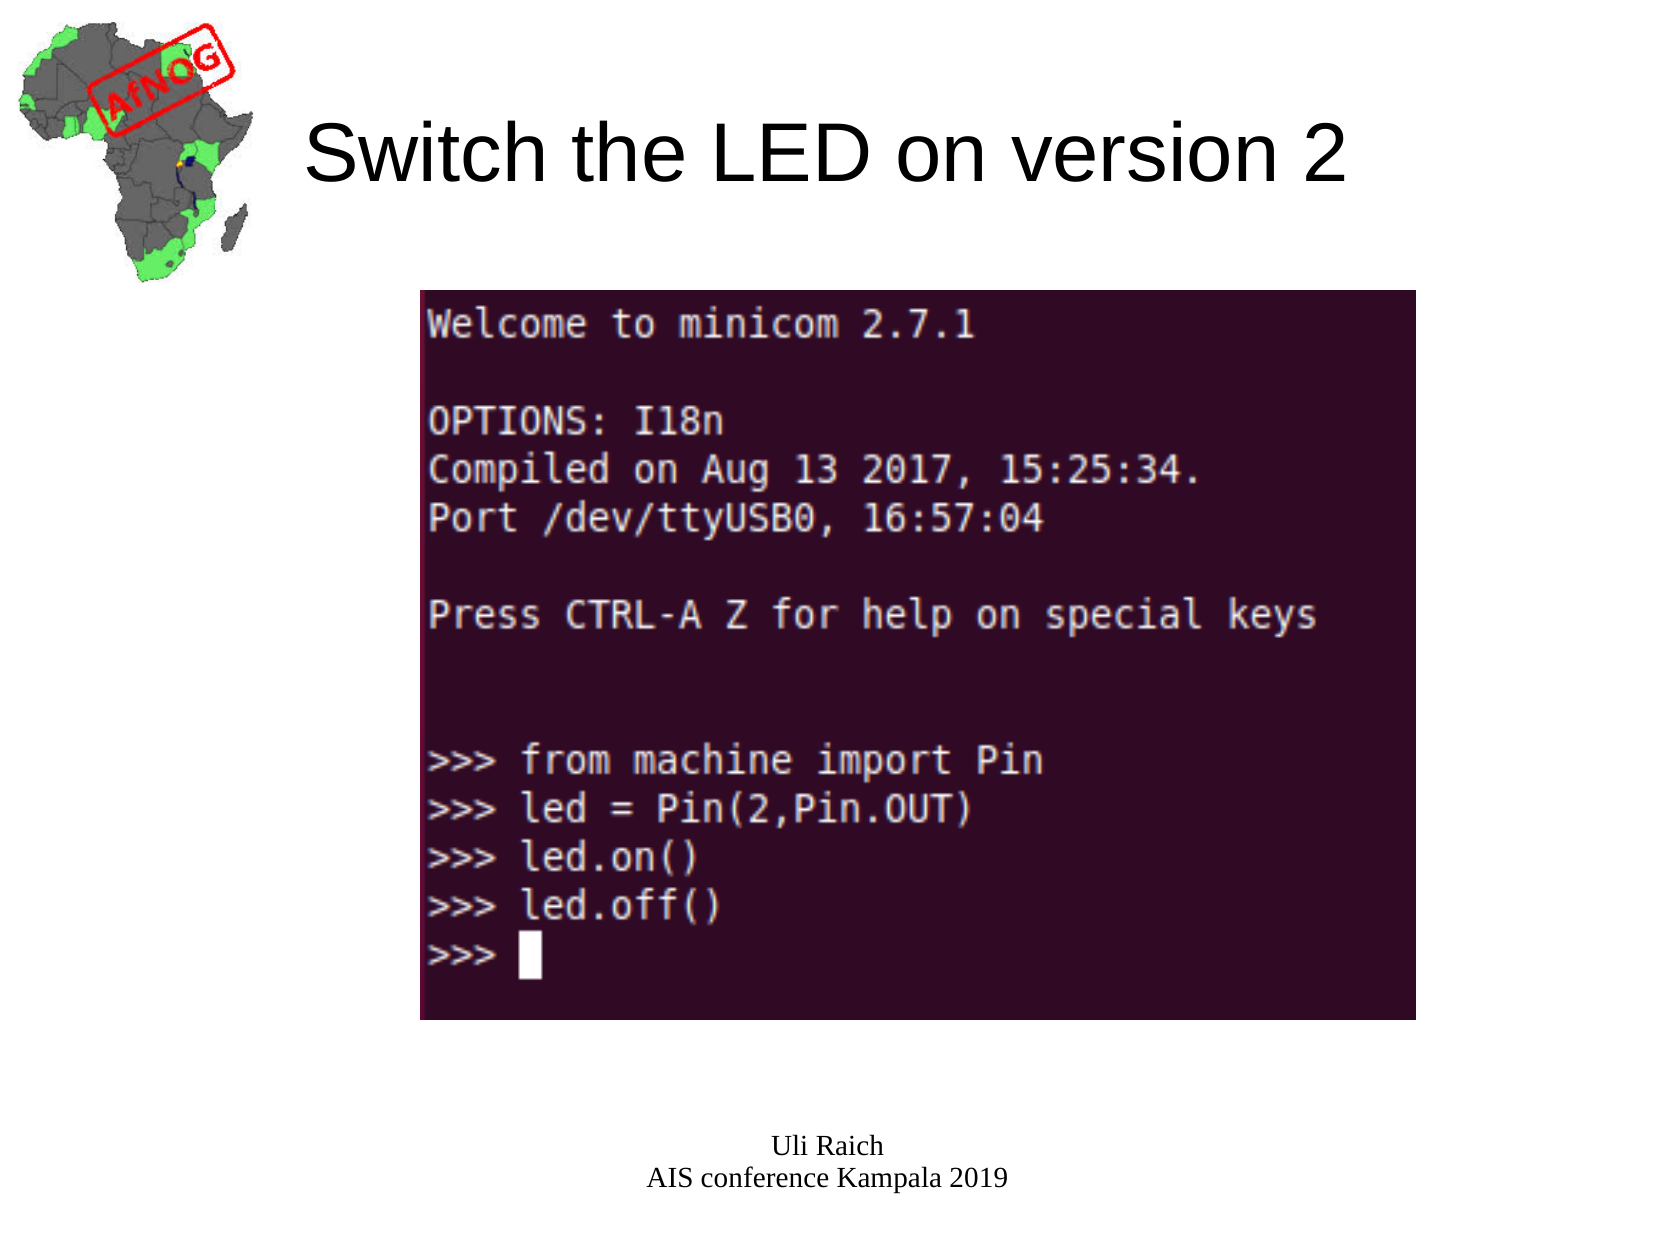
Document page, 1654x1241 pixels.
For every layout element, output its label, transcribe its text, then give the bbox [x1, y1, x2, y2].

picture [420, 290, 1416, 1021]
picture [9, 0, 259, 291]
title Switch the LED on version 2 [82, 49, 1571, 257]
